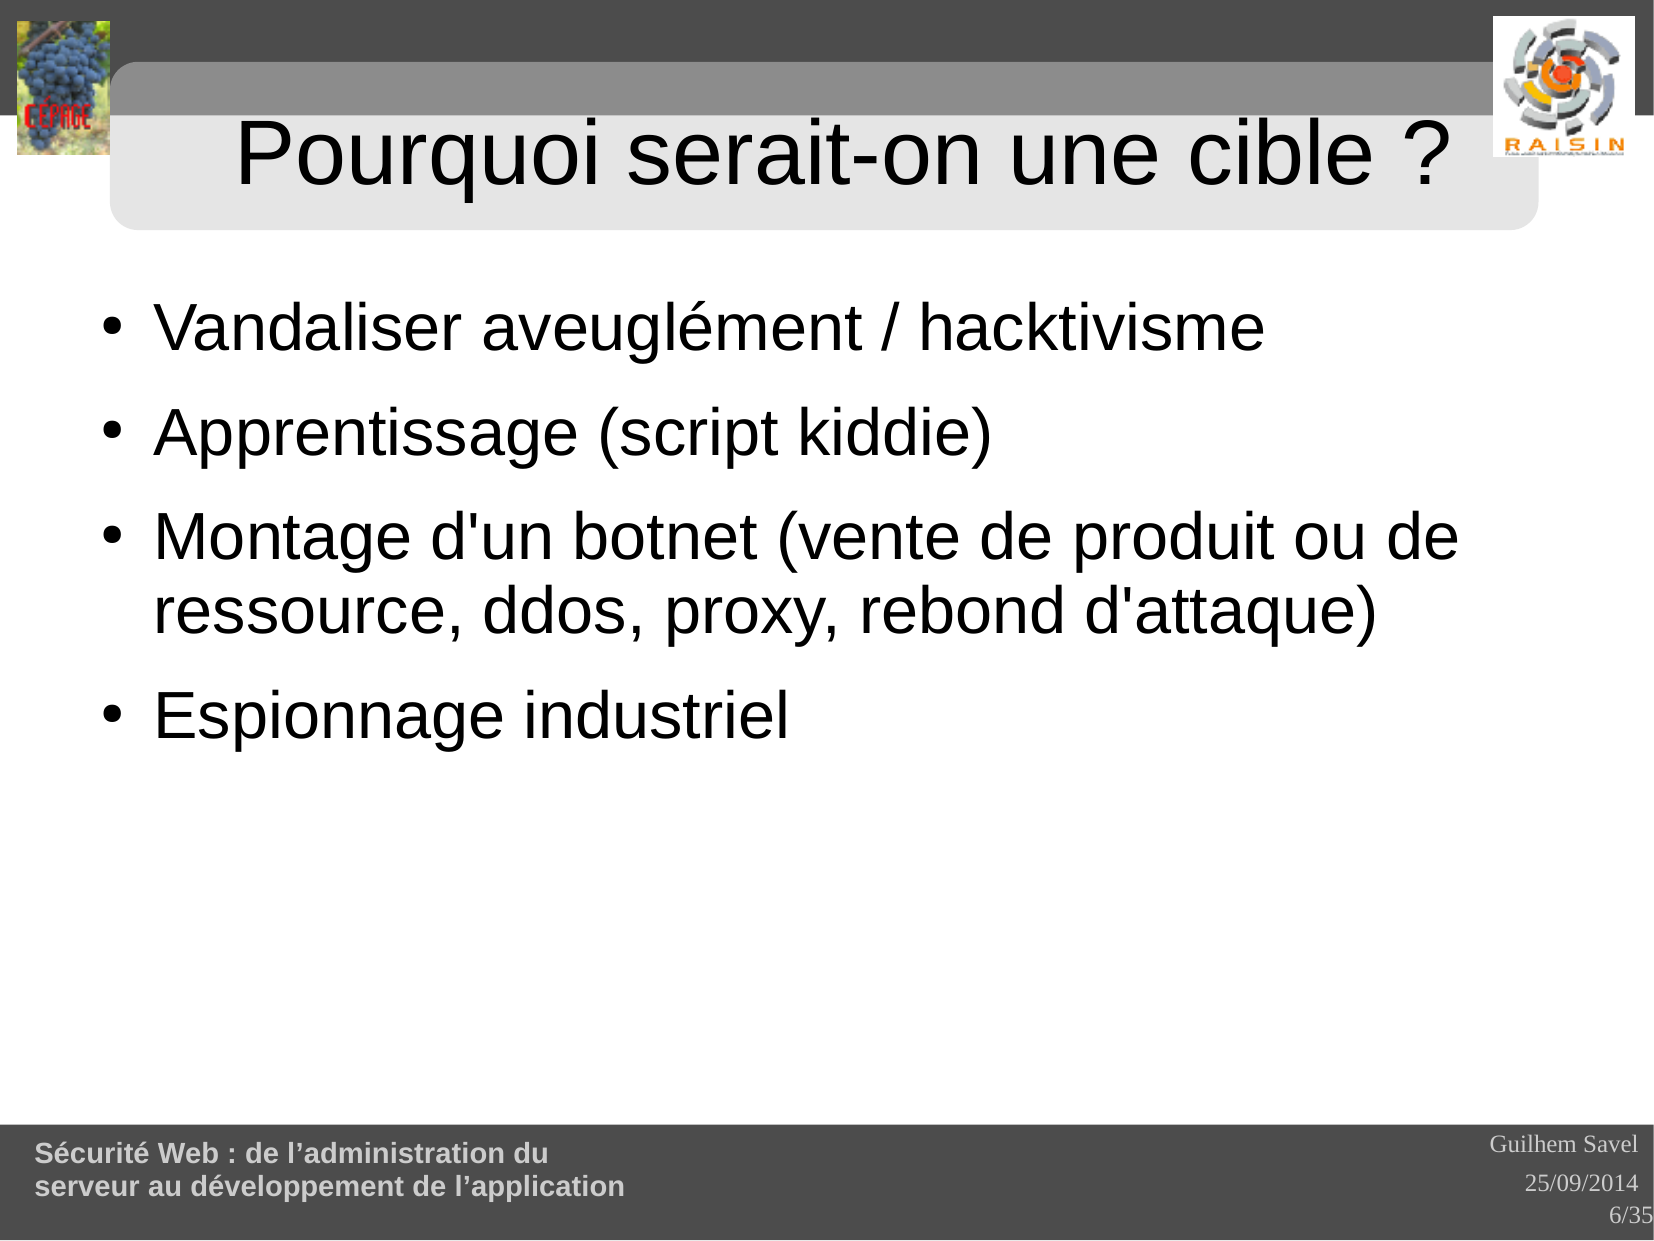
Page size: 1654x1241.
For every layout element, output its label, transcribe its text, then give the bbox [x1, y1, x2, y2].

picture [1493, 16, 1635, 157]
list Vandaliser aveuglément / hacktivisme Apprentissage (script kiddie) Montage d'un botnet (vente de produit ou de ressource, ddos, proxy, rebond d'attaque) Espionnage industriel [82, 290, 1571, 1010]
picture [17, 21, 110, 155]
title Pourquoi serait-on une cible ? [82, 49, 1571, 257]
